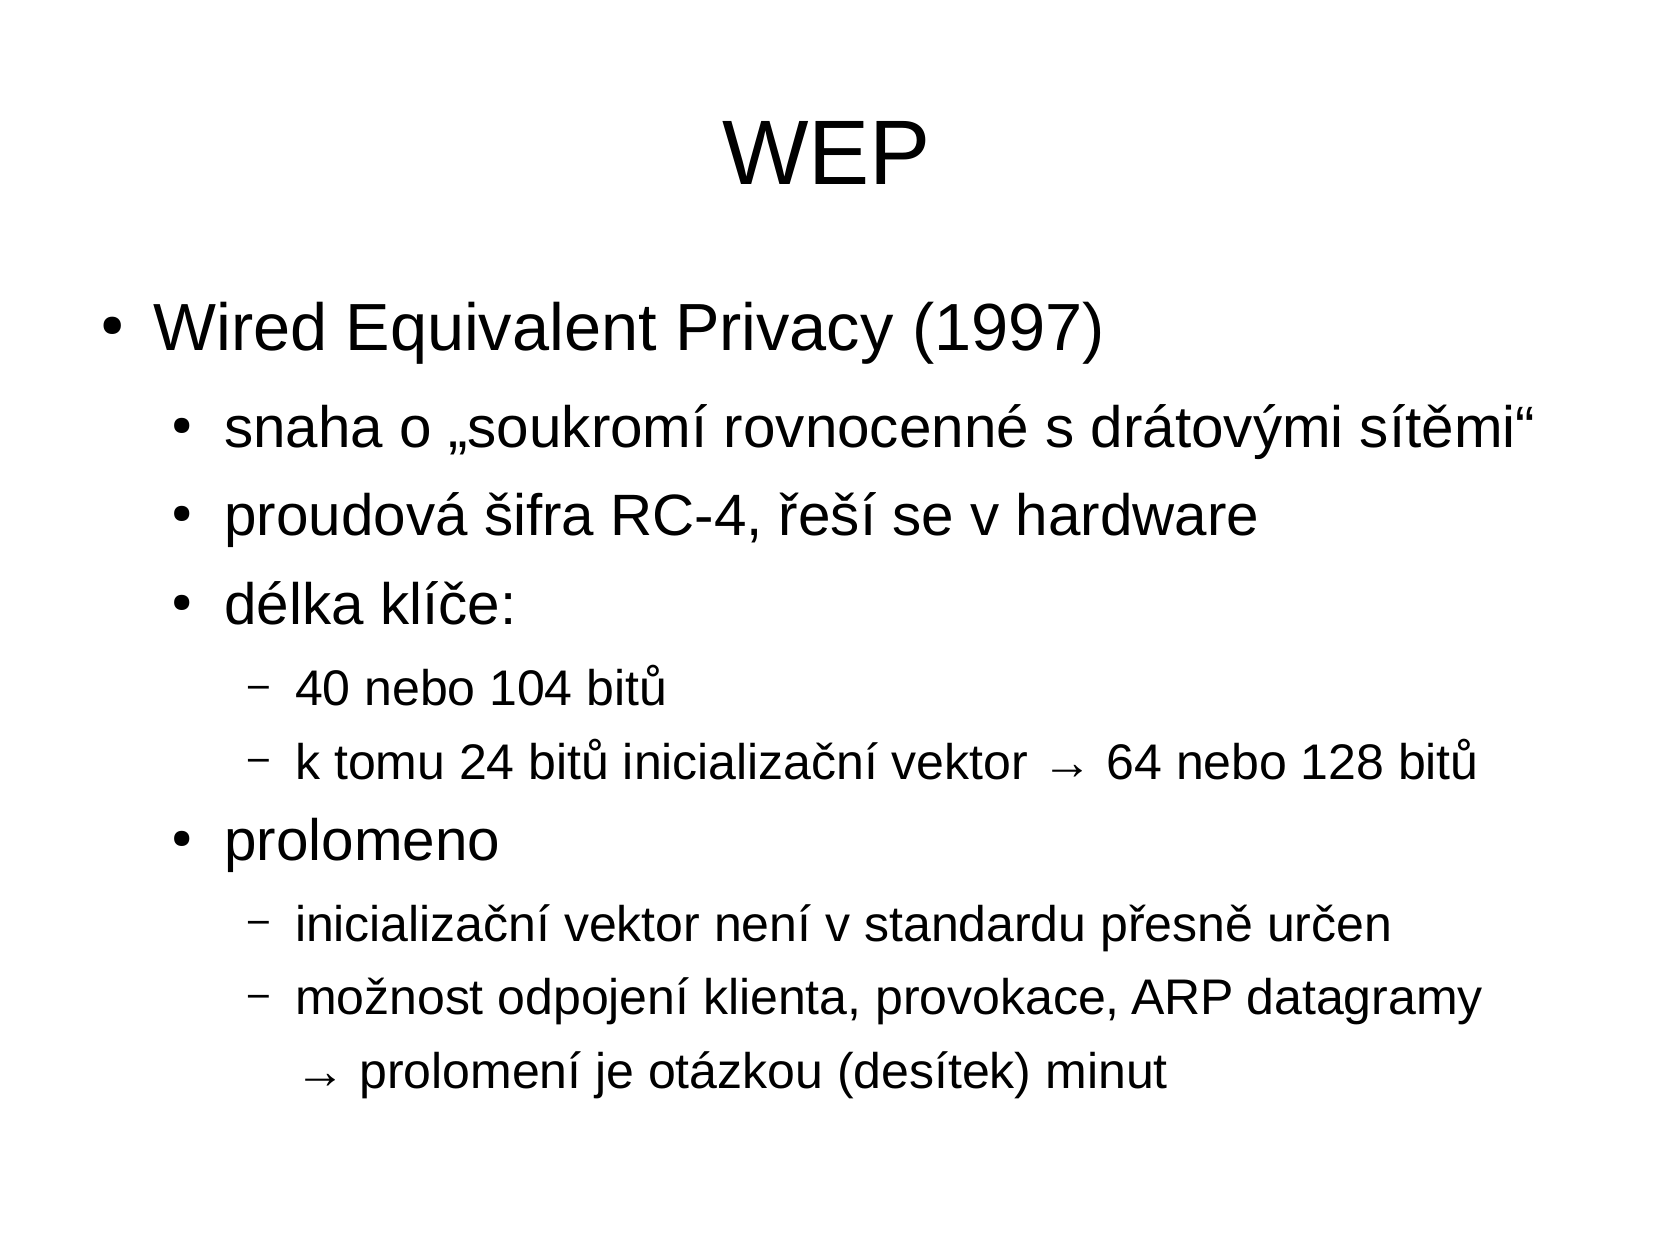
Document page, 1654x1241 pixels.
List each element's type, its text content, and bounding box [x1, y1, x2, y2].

title WEP [82, 49, 1571, 257]
list Wired Equivalent Privacy (1997) snaha o „soukromí rovnocenné s drátovými sítěmi“ proudová šifra RC-4, řeší se v hardware délka klíče: 40 nebo 104 bitů k tomu 24 bitů inicializační vektor → 64 nebo 128 bitů prolomeno inicializační vektor není v standardu přesně určen možnost odpojení klienta, provokace, ARP datagramy → prolomení je otázkou (desítek) minut [82, 290, 1571, 1109]
